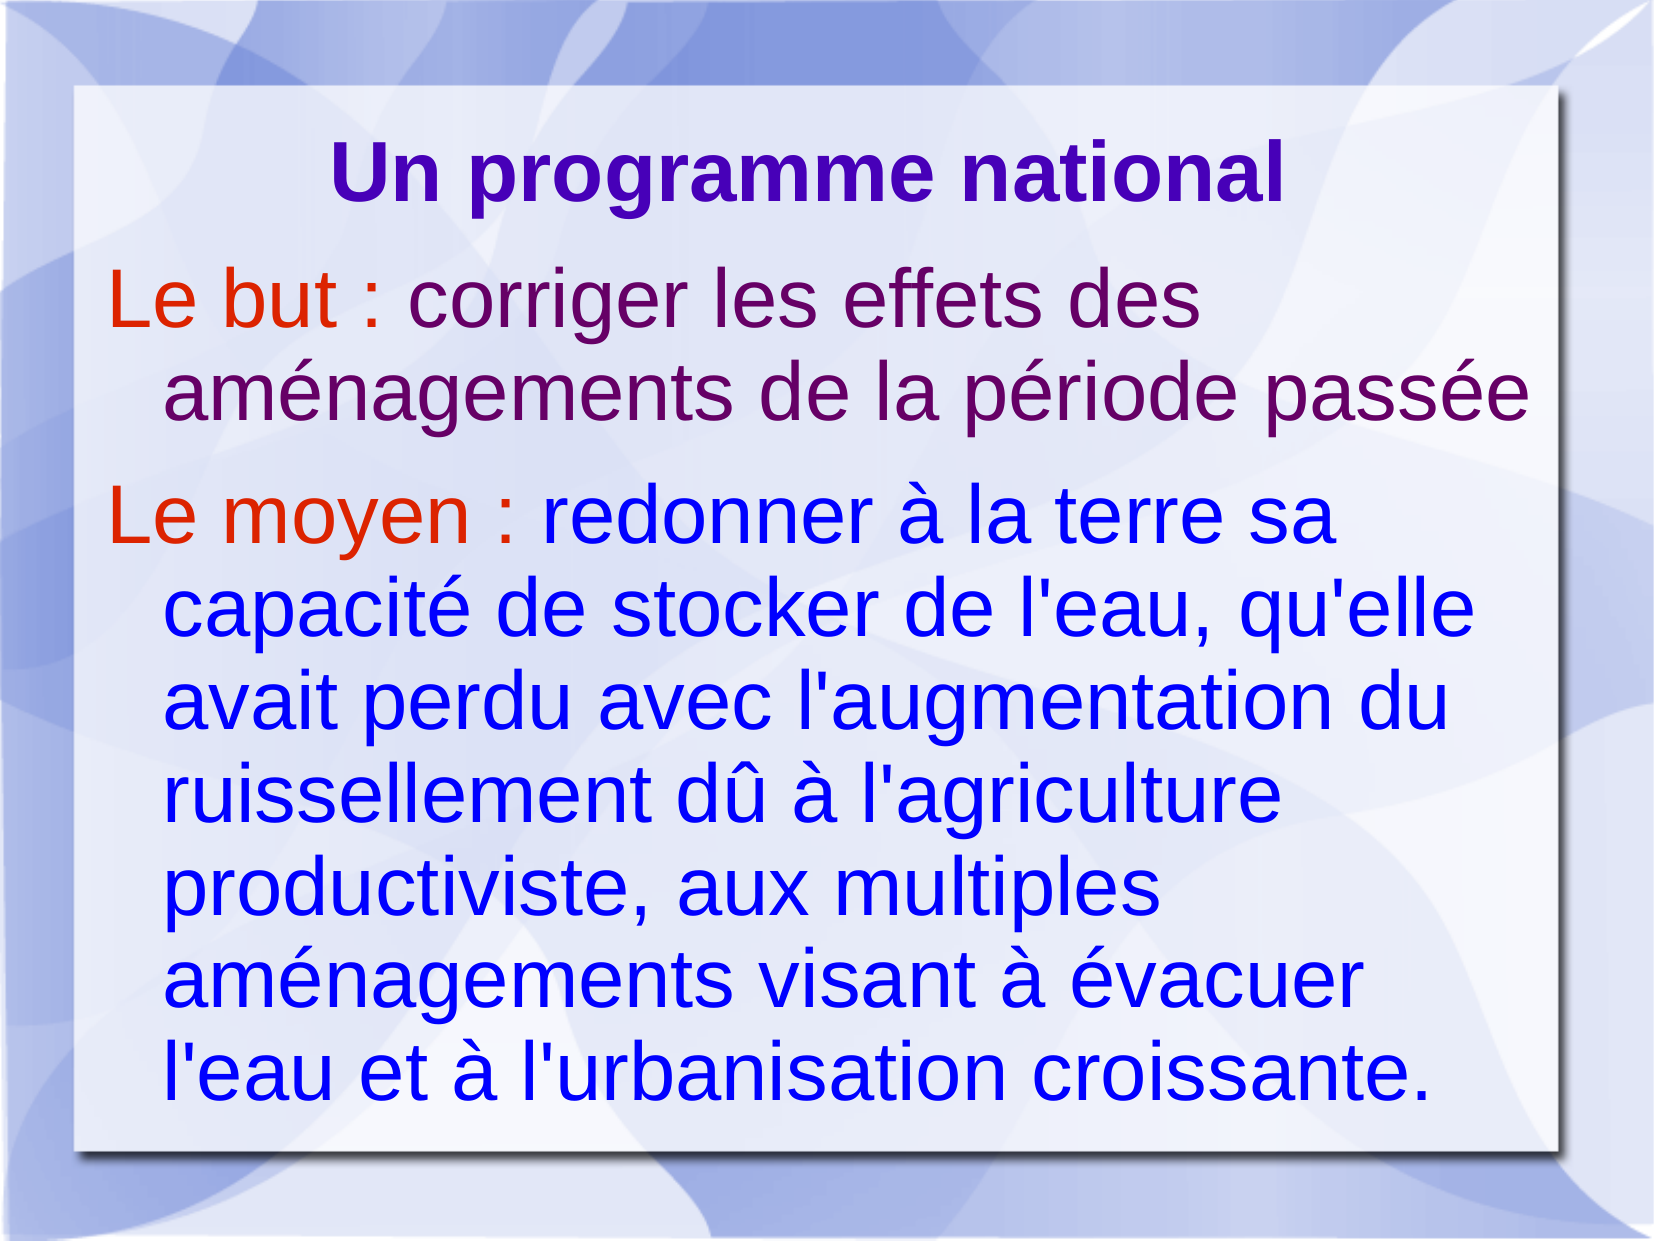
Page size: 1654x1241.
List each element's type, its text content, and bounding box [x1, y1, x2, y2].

picture [0, 0, 1654, 1241]
list Le but : corriger les effets des aménagements de la période passée Le moyen : redonner à la terre sa capacité de stocker de l'eau, qu'elle avait perdu avec l'augmentation du ruissellement dû à l'agriculture productiviste, aux multiples aménagements visant à évacuer l'eau et à l'urbanisation croissante. [106, 247, 1536, 1170]
title Un programme national [82, 90, 1536, 249]
